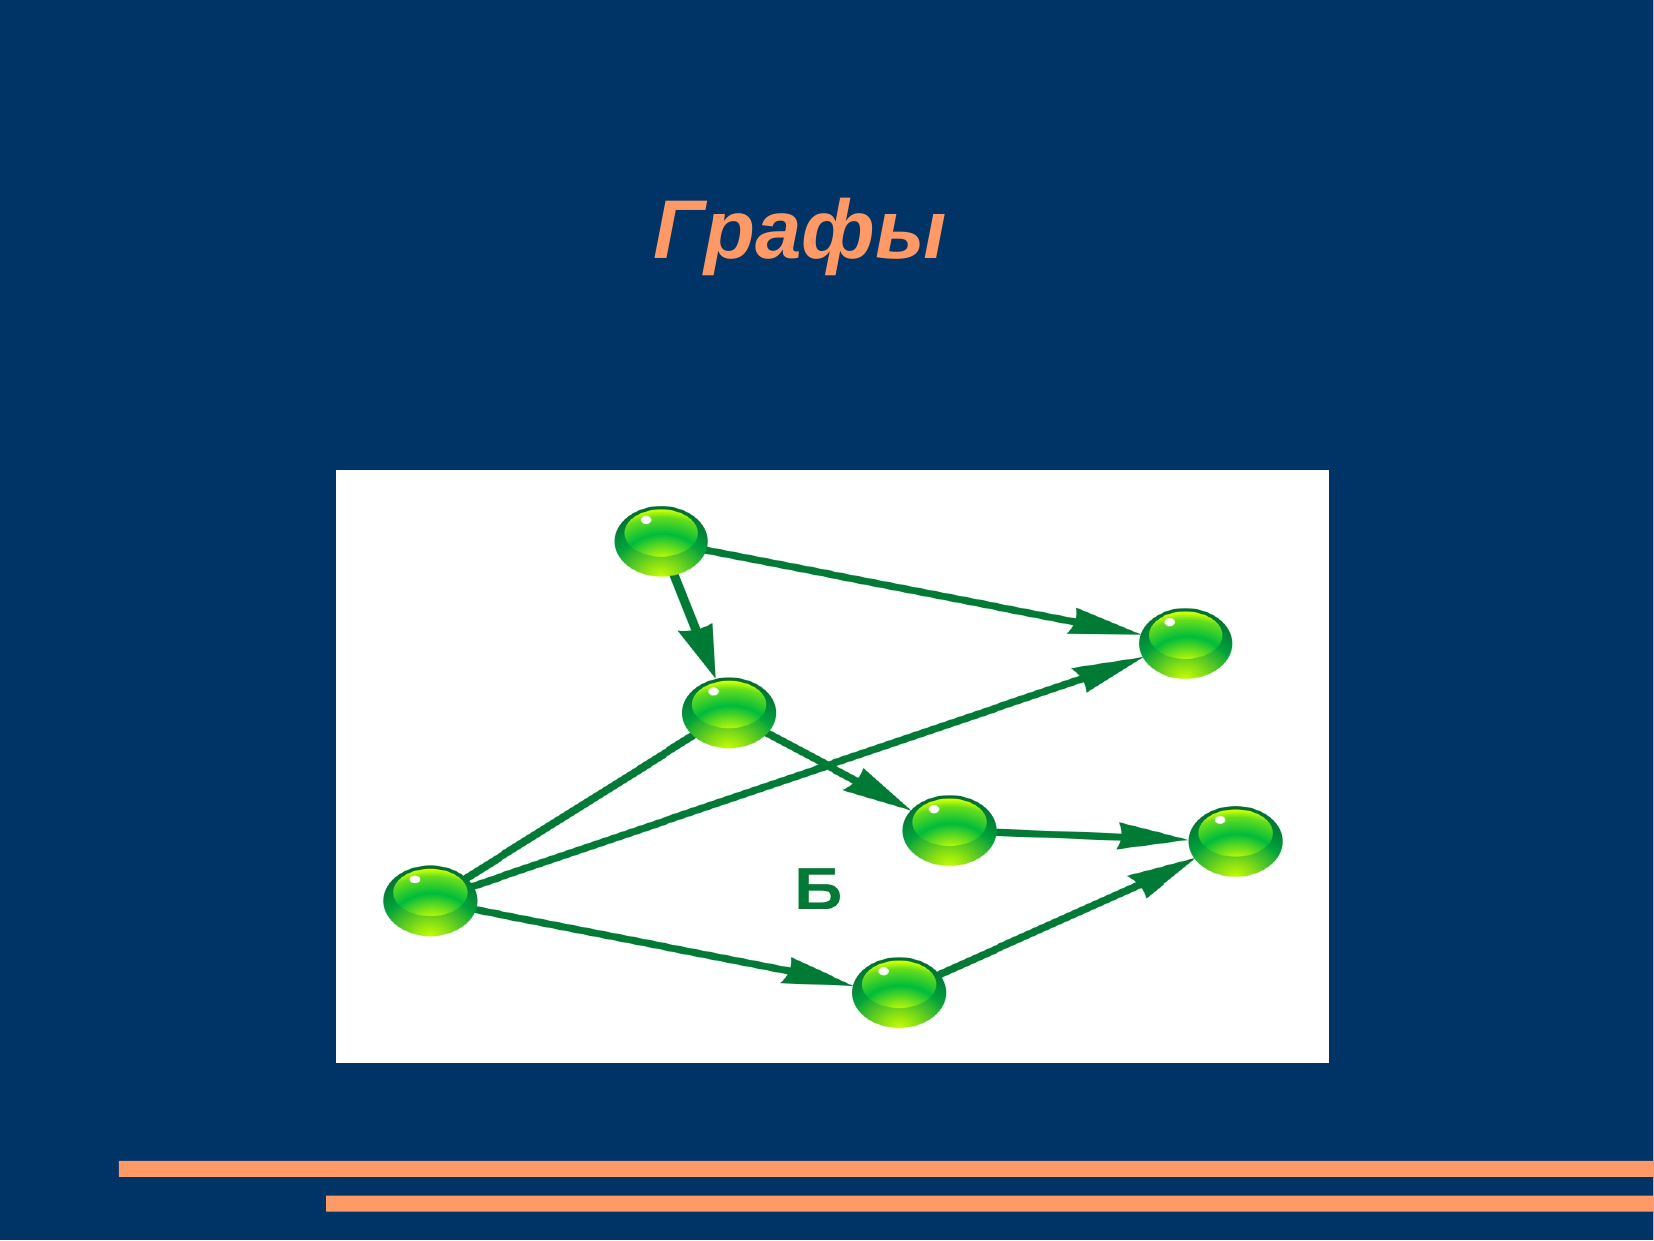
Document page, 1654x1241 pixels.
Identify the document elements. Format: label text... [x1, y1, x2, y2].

title Графы [93, 46, 1506, 414]
picture [336, 470, 1329, 1063]
